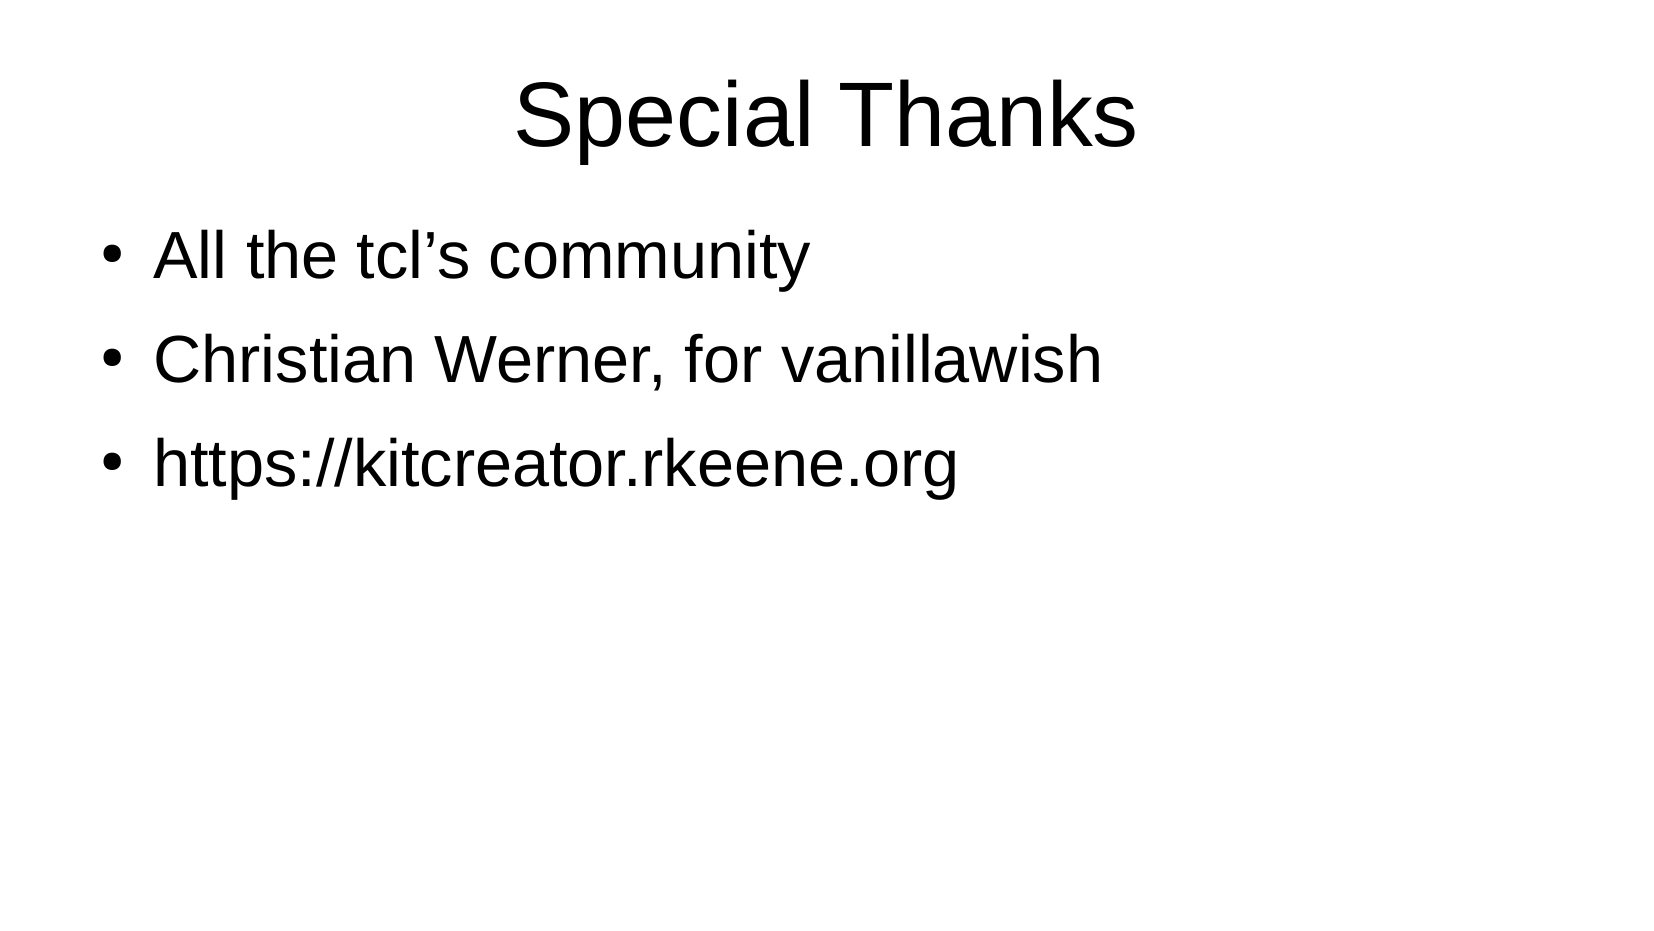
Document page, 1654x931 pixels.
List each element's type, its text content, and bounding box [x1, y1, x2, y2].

title Special Thanks [82, 37, 1571, 193]
list All the tcl’s community Christian Werner, for vanillawish https://kitcreator.rkeene.org [82, 217, 1571, 758]
